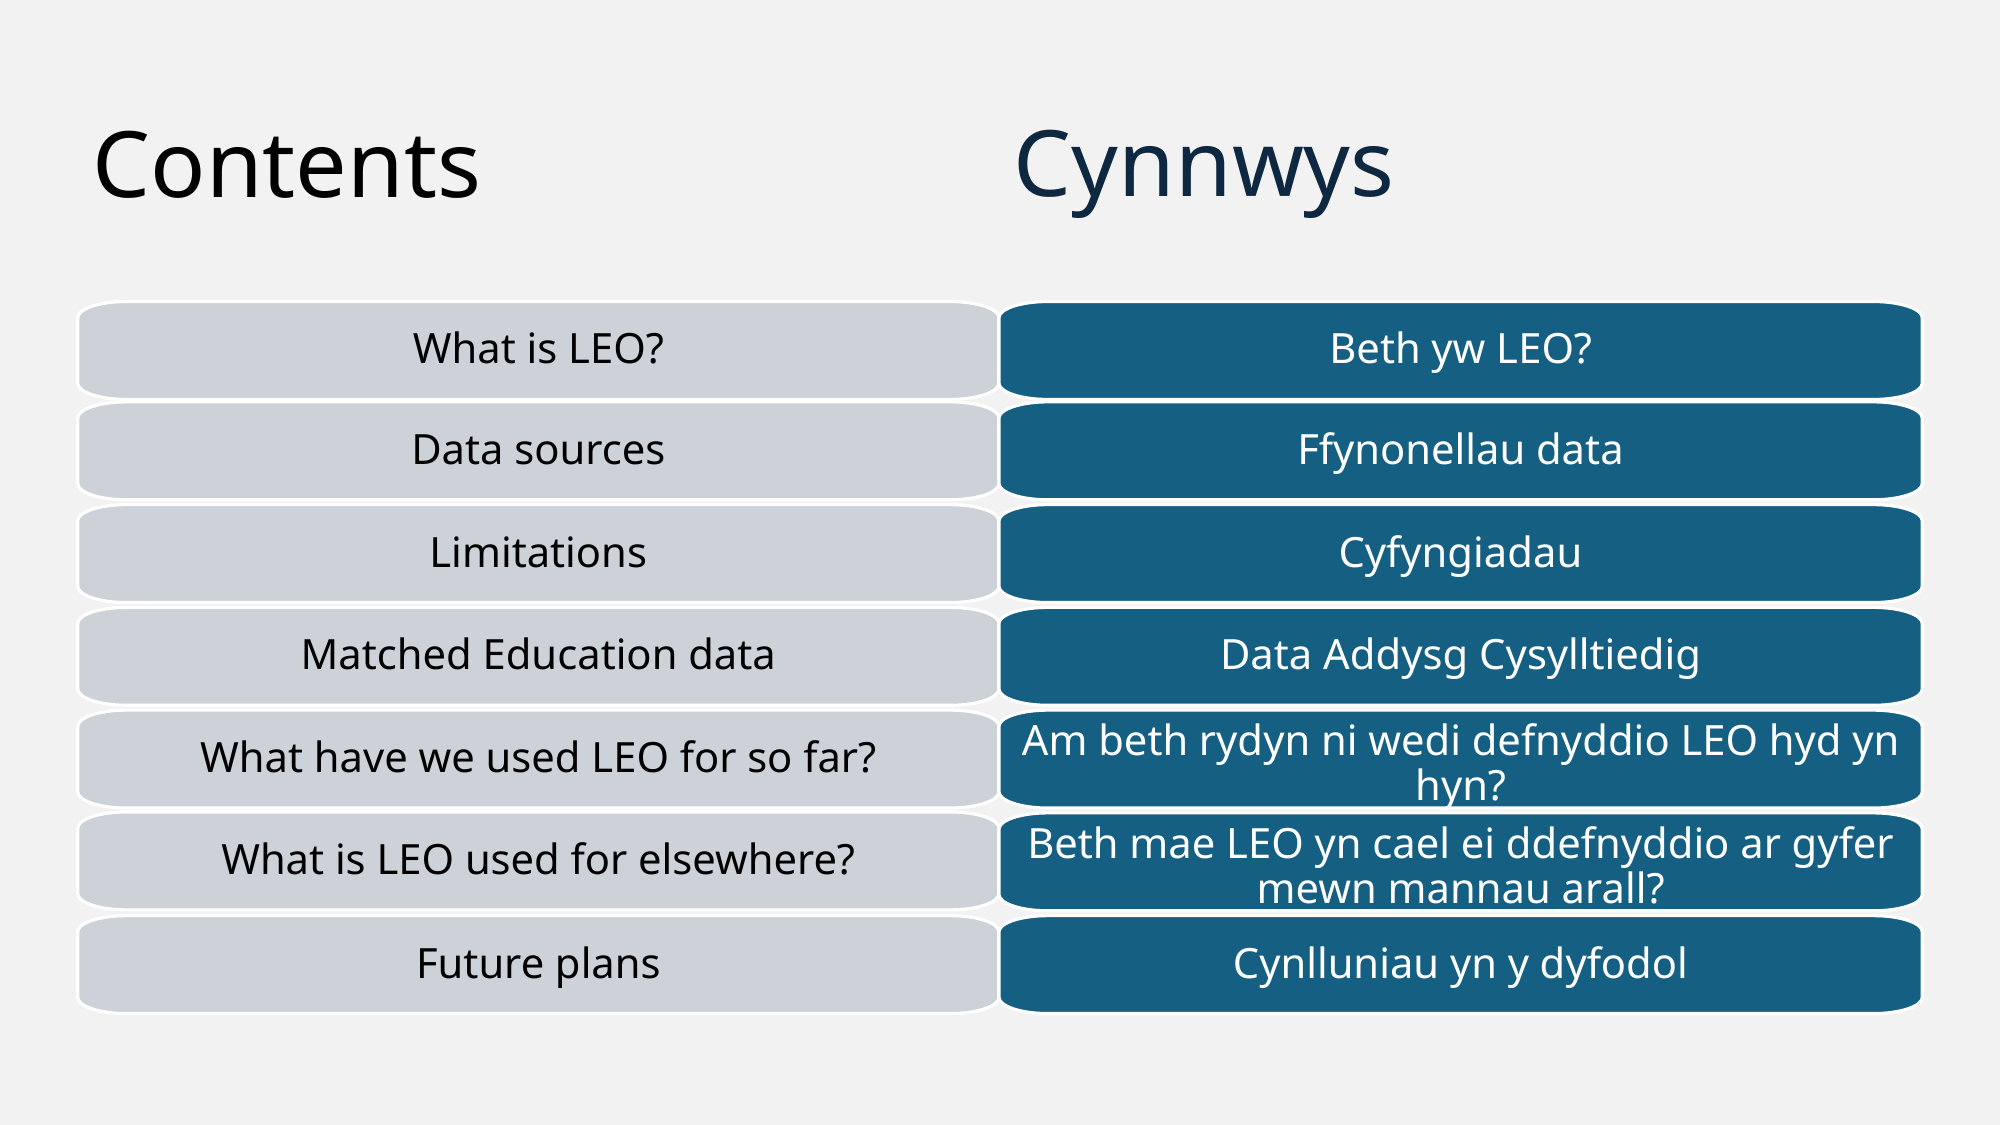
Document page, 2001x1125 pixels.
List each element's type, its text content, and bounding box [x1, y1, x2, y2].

title Contents [77, 59, 935, 277]
text_box Beth yw LEO? [998, 301, 1923, 400]
text_box Matched Education data [77, 607, 999, 706]
text_box Limitations [77, 504, 999, 603]
text_box Beth mae LEO yn cael ei ddefnyddio ar gyfer mewn mannau arall? [998, 812, 1923, 911]
text_box What have we used LEO for so far? [77, 710, 999, 809]
text_box What is LEO? [77, 301, 999, 400]
text_box Cynlluniau yn y dyfodol [998, 915, 1923, 1014]
text_box Cyfyngiadau [998, 504, 1923, 603]
text_box What is LEO used for elsewhere? [77, 811, 999, 910]
text_box Am beth rydyn ni wedi defnyddio LEO hyd yn hyn? [998, 710, 1923, 809]
text_box Ffynonellau data [998, 401, 1923, 500]
text_box Cynnwys [998, 57, 1856, 276]
text_box Data sources [77, 401, 999, 500]
text_box Data Addysg Cysylltiedig [998, 607, 1923, 706]
text_box Future plans [77, 915, 999, 1014]
